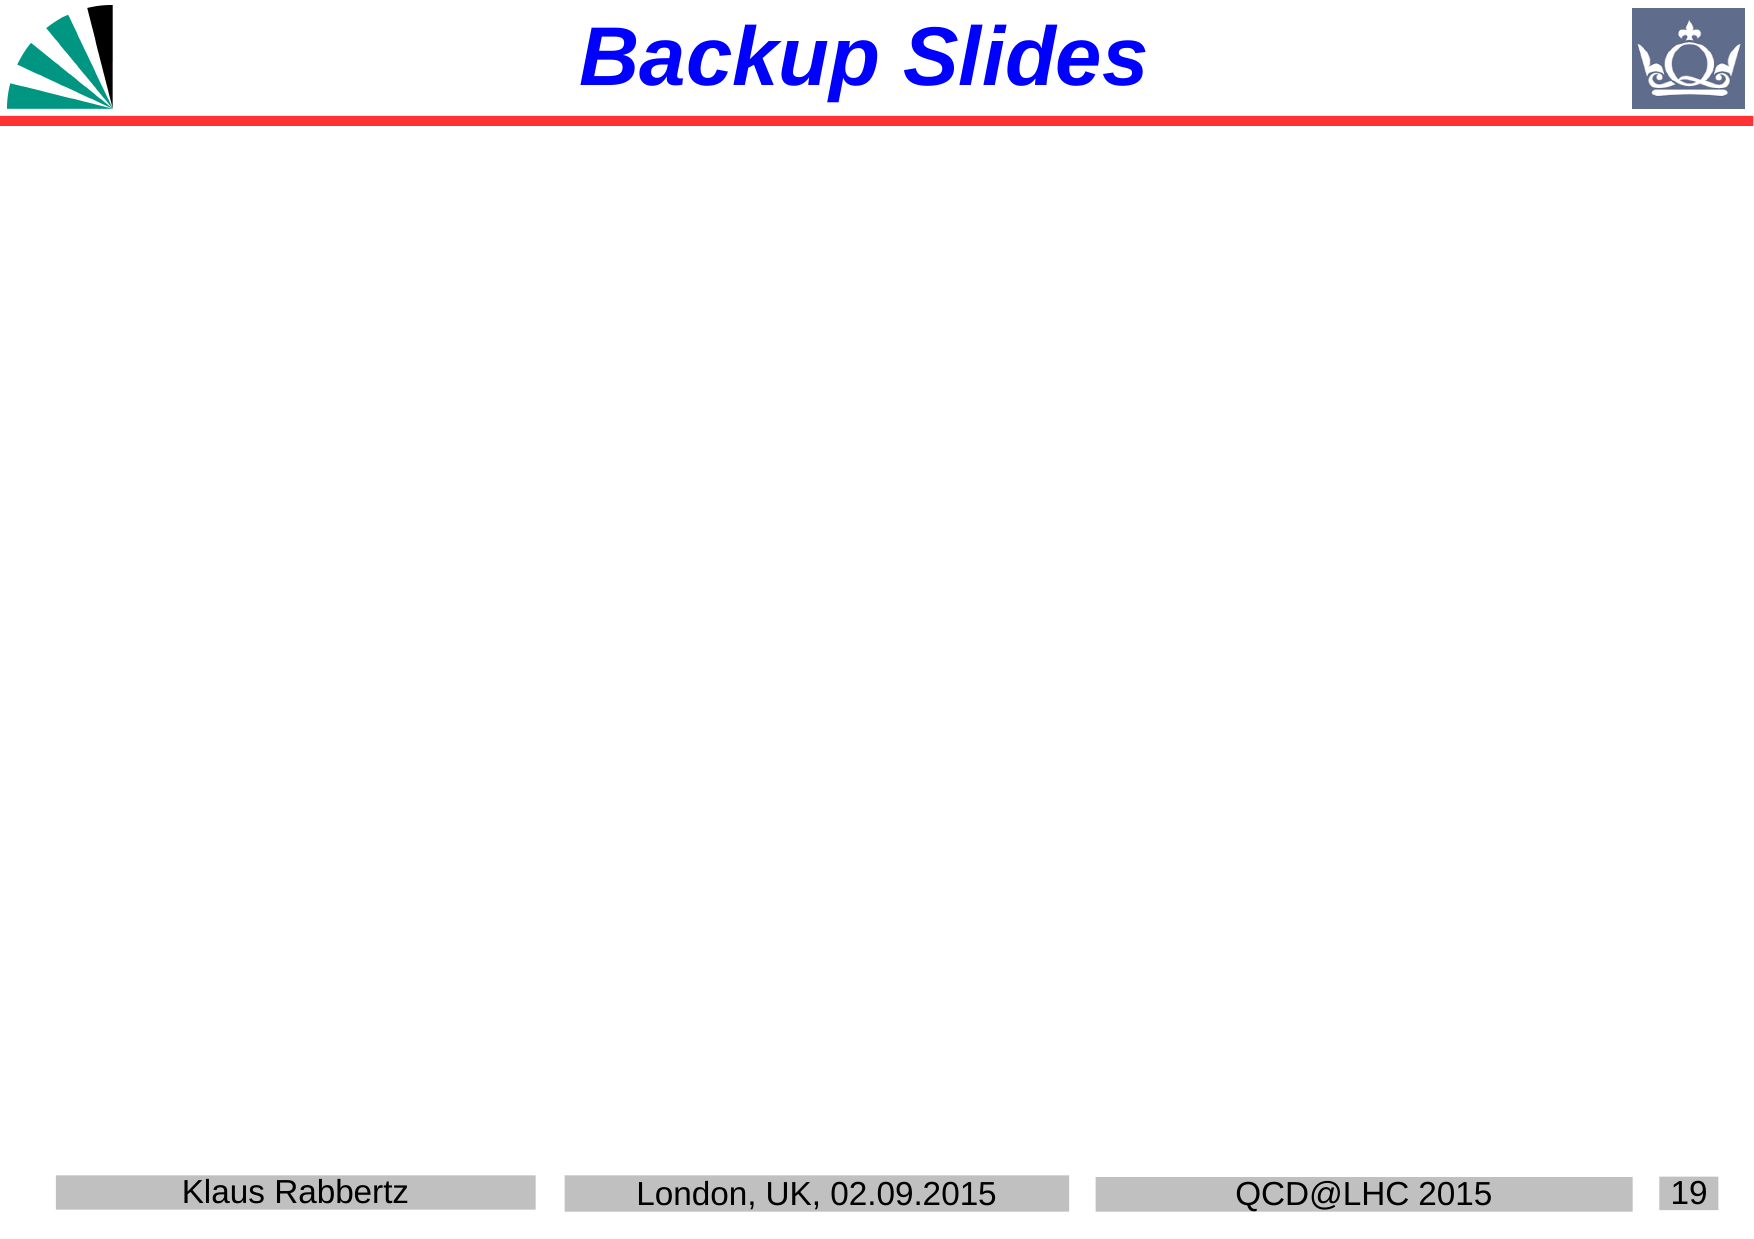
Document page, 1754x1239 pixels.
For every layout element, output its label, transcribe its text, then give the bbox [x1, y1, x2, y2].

title Backup Slides [123, 0, 1606, 114]
picture [1632, 8, 1745, 109]
picture [7, 5, 113, 110]
